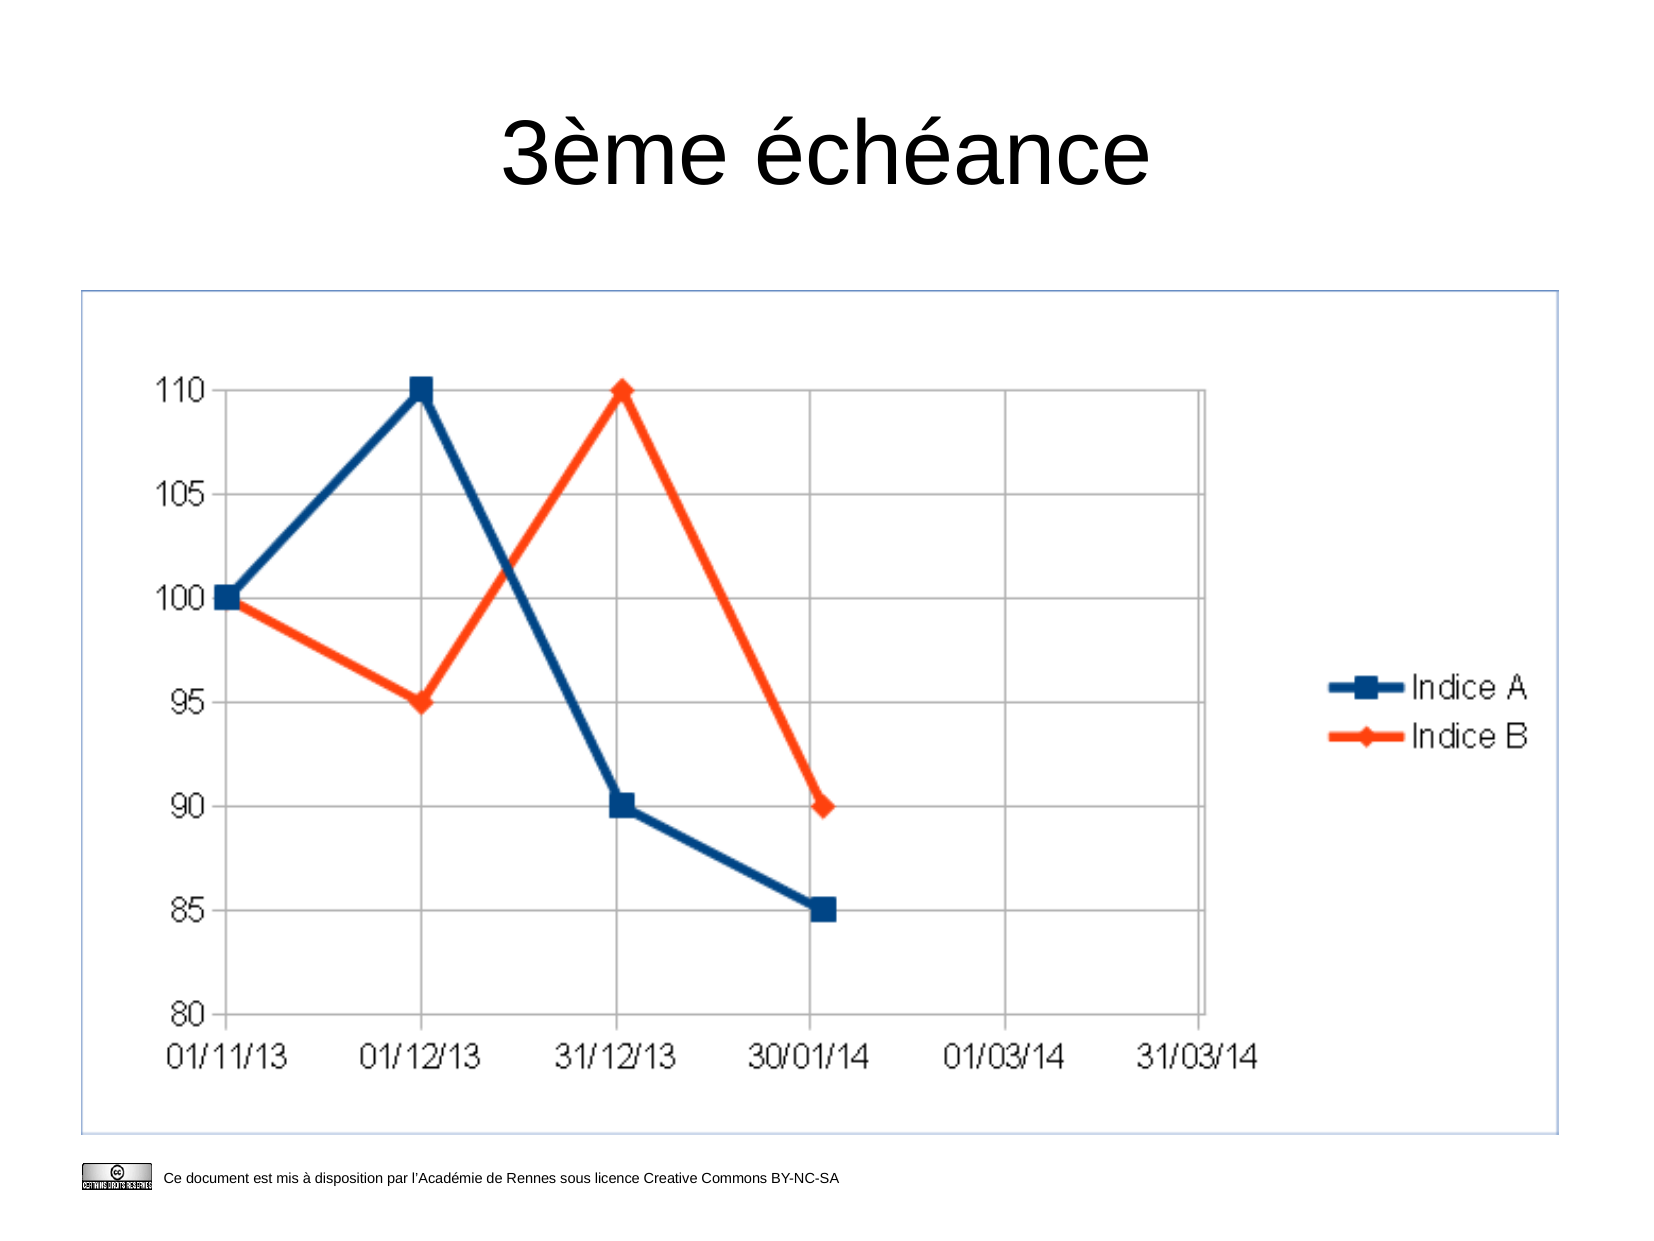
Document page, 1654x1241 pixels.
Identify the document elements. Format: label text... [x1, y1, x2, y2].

picture [81, 290, 1559, 1135]
picture [82, 1163, 152, 1190]
title 3ème échéance [82, 49, 1571, 257]
text_box Ce document est mis à disposition par l’Académie de Rennes sous licence Creative Commons BY-NC-SA [151, 1163, 1028, 1193]
